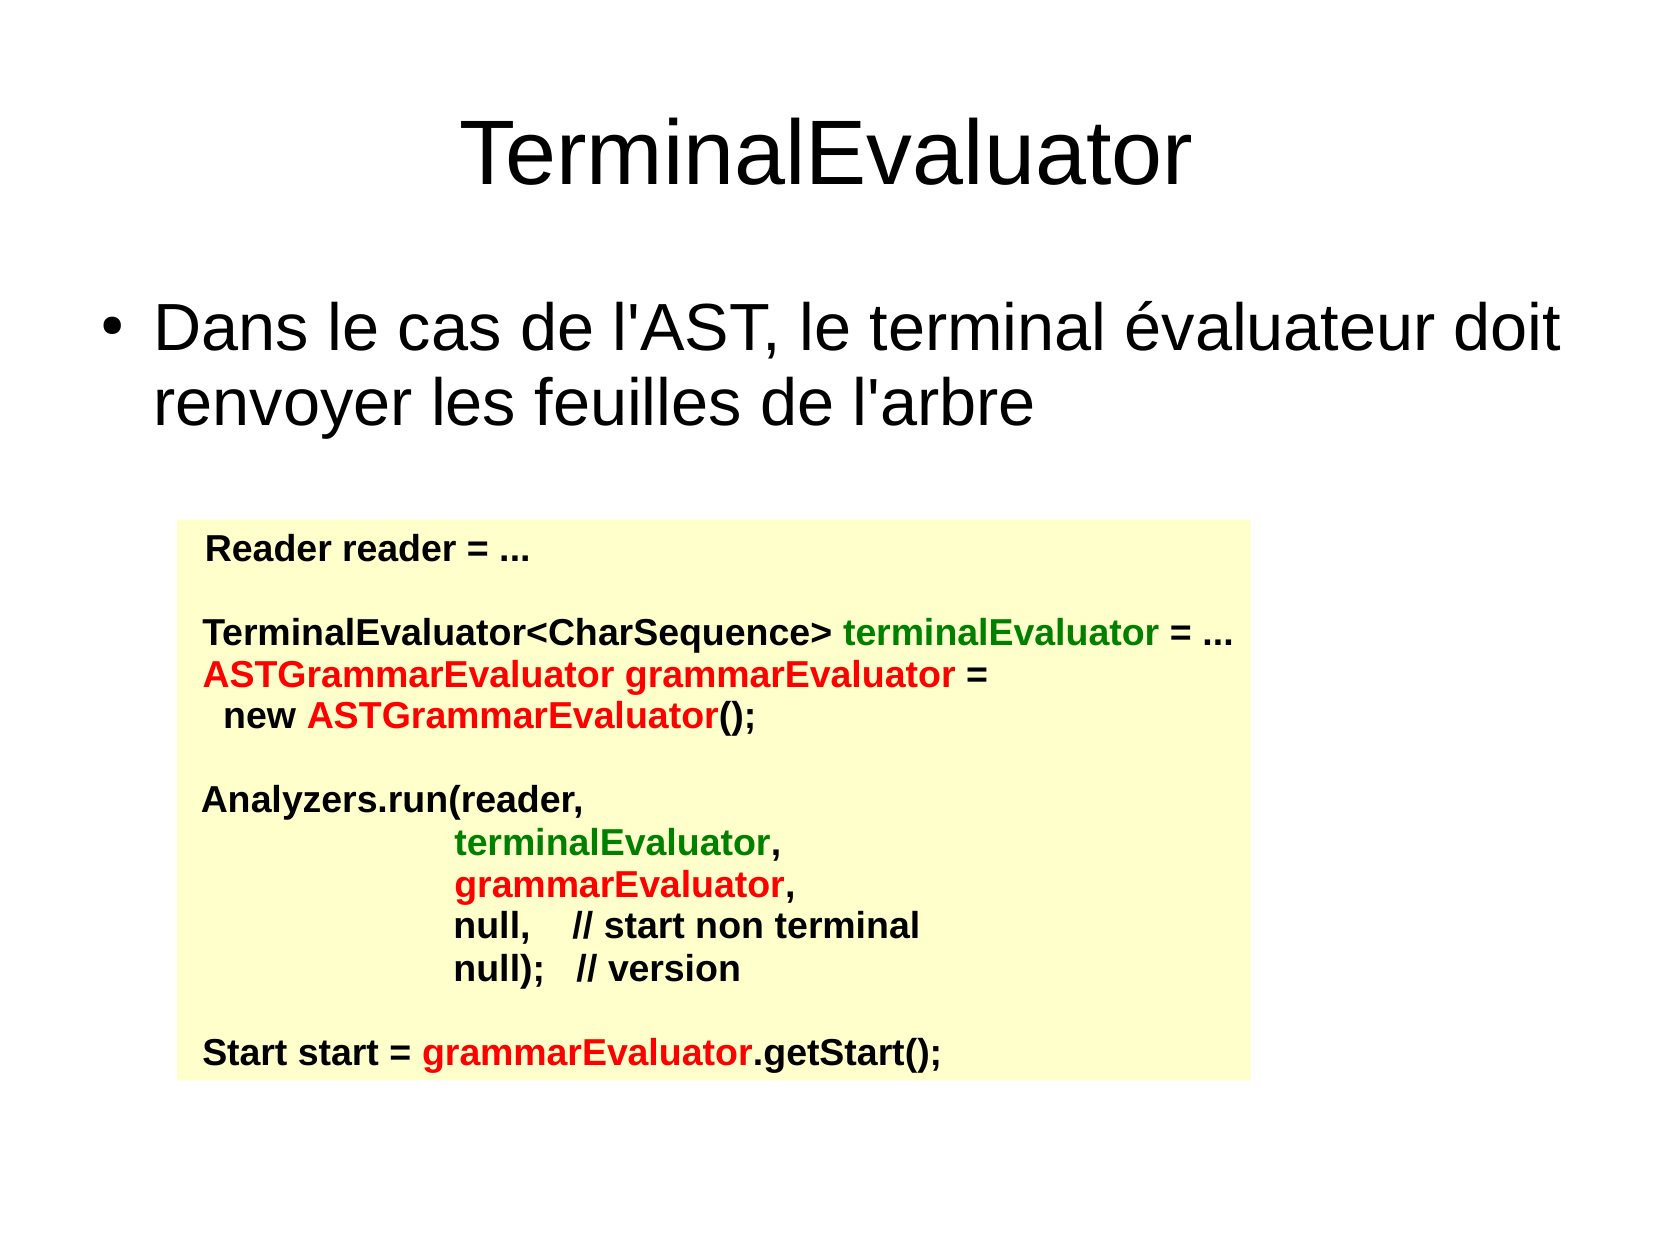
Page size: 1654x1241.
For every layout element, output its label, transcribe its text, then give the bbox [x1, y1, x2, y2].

text_box Reader reader = ... TerminalEvaluator<CharSequence> terminalEvaluator = ... ASTGrammarEvaluator grammarEvaluator = new ASTGrammarEvaluator(); Analyzers.run(reader, terminalEvaluator, grammarEvaluator, null, // start non terminal null); // version Start start = grammarEvaluator.getStart(); [177, 519, 1251, 1081]
list Dans le cas de l'AST, le terminal évaluateur doit renvoyer les feuilles de l'arbre [82, 290, 1571, 473]
title TerminalEvaluator [82, 56, 1571, 250]
